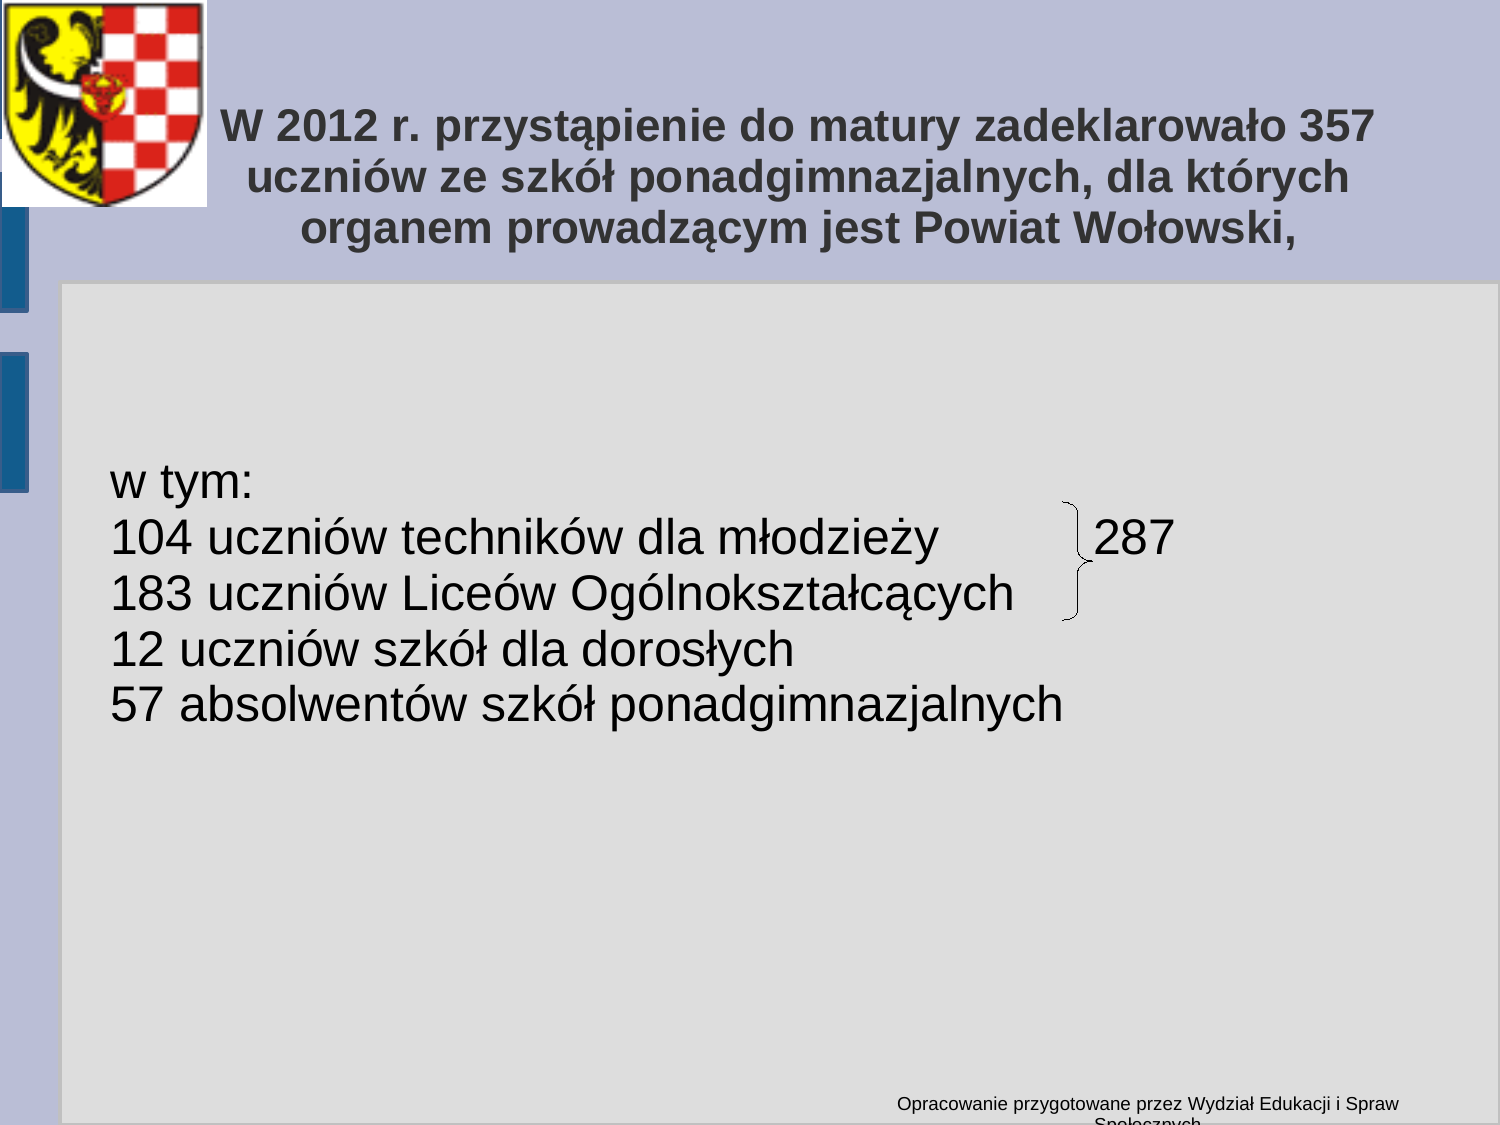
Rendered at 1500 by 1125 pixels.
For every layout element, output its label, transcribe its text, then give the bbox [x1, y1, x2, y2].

text_box Opracowanie przygotowane przez Wydział Edukacji i Spraw Społecznych [826, 1086, 1469, 1123]
subtitle w tym: 104 uczniów techników dla młodzieży 287 183 uczniów Liceów Ogólnokształcących 12 uczniów szkół dla dorosłych 57 absolwentów szkół ponadgimnazjalnych [110, 442, 1300, 743]
title W 2012 r. przystąpienie do matury zadeklarowało 357 uczniów ze szkół ponadgimnazjalnych, dla których organem prowadzącym jest Powiat Wołowski, [206, 82, 1392, 271]
picture [2, 0, 207, 207]
